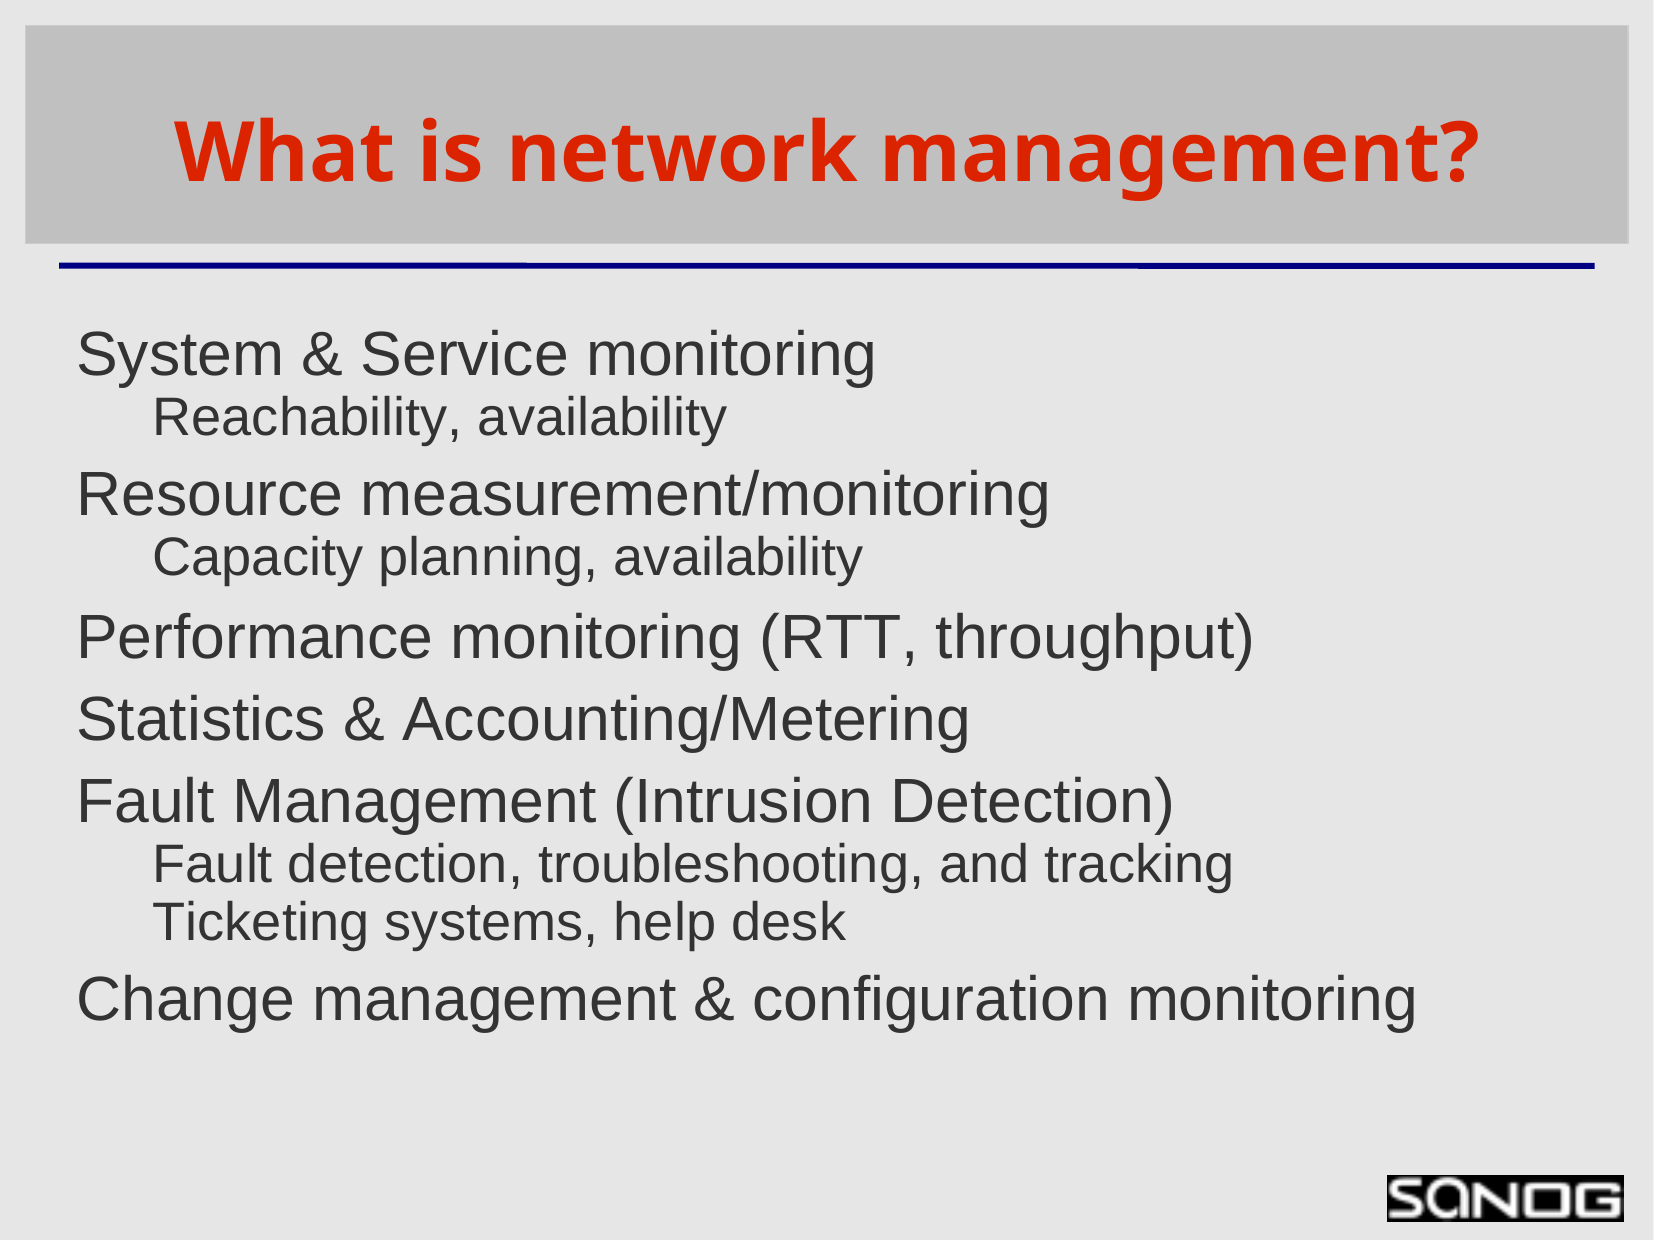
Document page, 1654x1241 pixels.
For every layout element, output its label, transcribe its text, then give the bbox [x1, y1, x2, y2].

list System & Service monitoring Reachability, availability Resource measurement/monitoring Capacity planning, availability Performance monitoring (RTT, throughput)‏ Statistics & Accounting/Metering Fault Management (Intrusion Detection) Fault detection, troubleshooting, and tracking Ticketing systems, help desk Change management & configuration monitoring [59, 322, 1595, 1213]
picture [1387, 1175, 1624, 1222]
title What is network management? [121, 46, 1534, 254]
